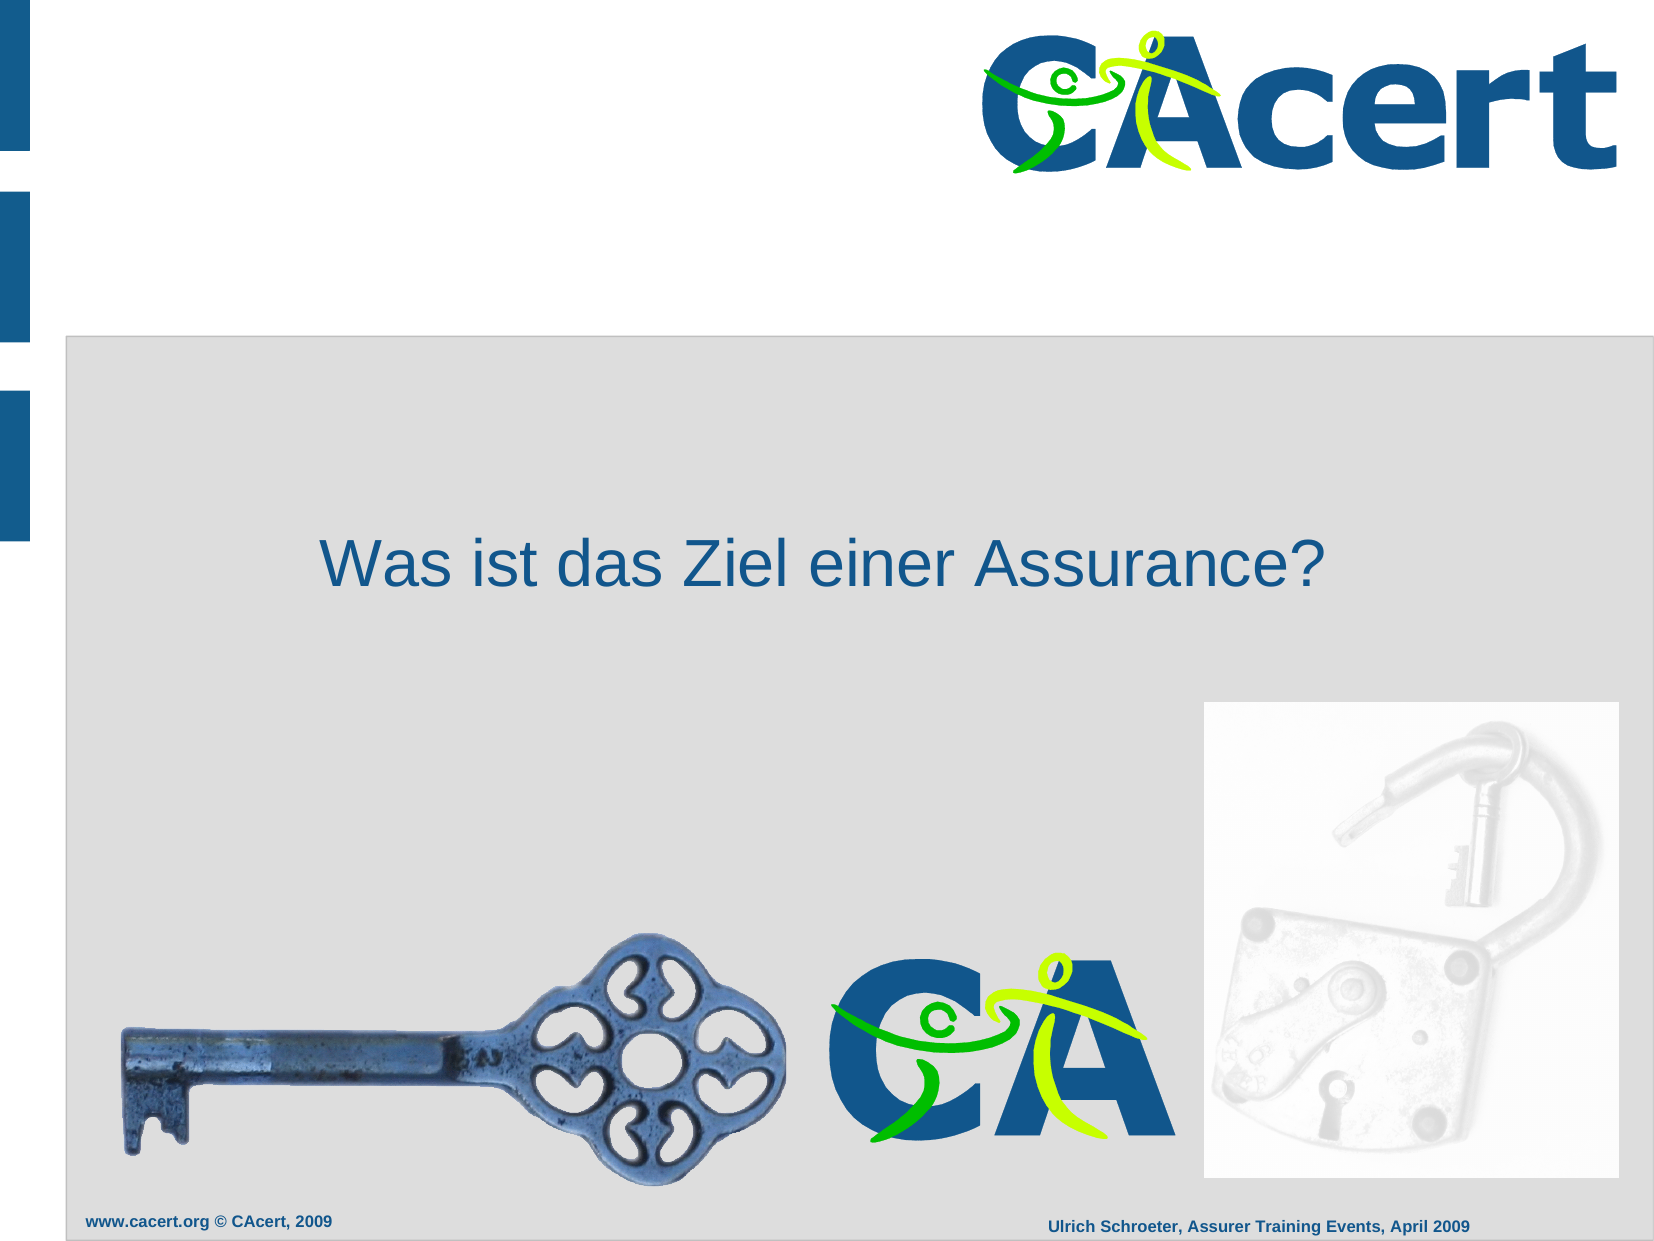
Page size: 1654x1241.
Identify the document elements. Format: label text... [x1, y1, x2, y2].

title Was ist das Ziel einer Assurance? [118, 442, 1530, 601]
picture [1204, 702, 1619, 1178]
picture [826, 950, 1177, 1145]
picture [106, 915, 800, 1203]
